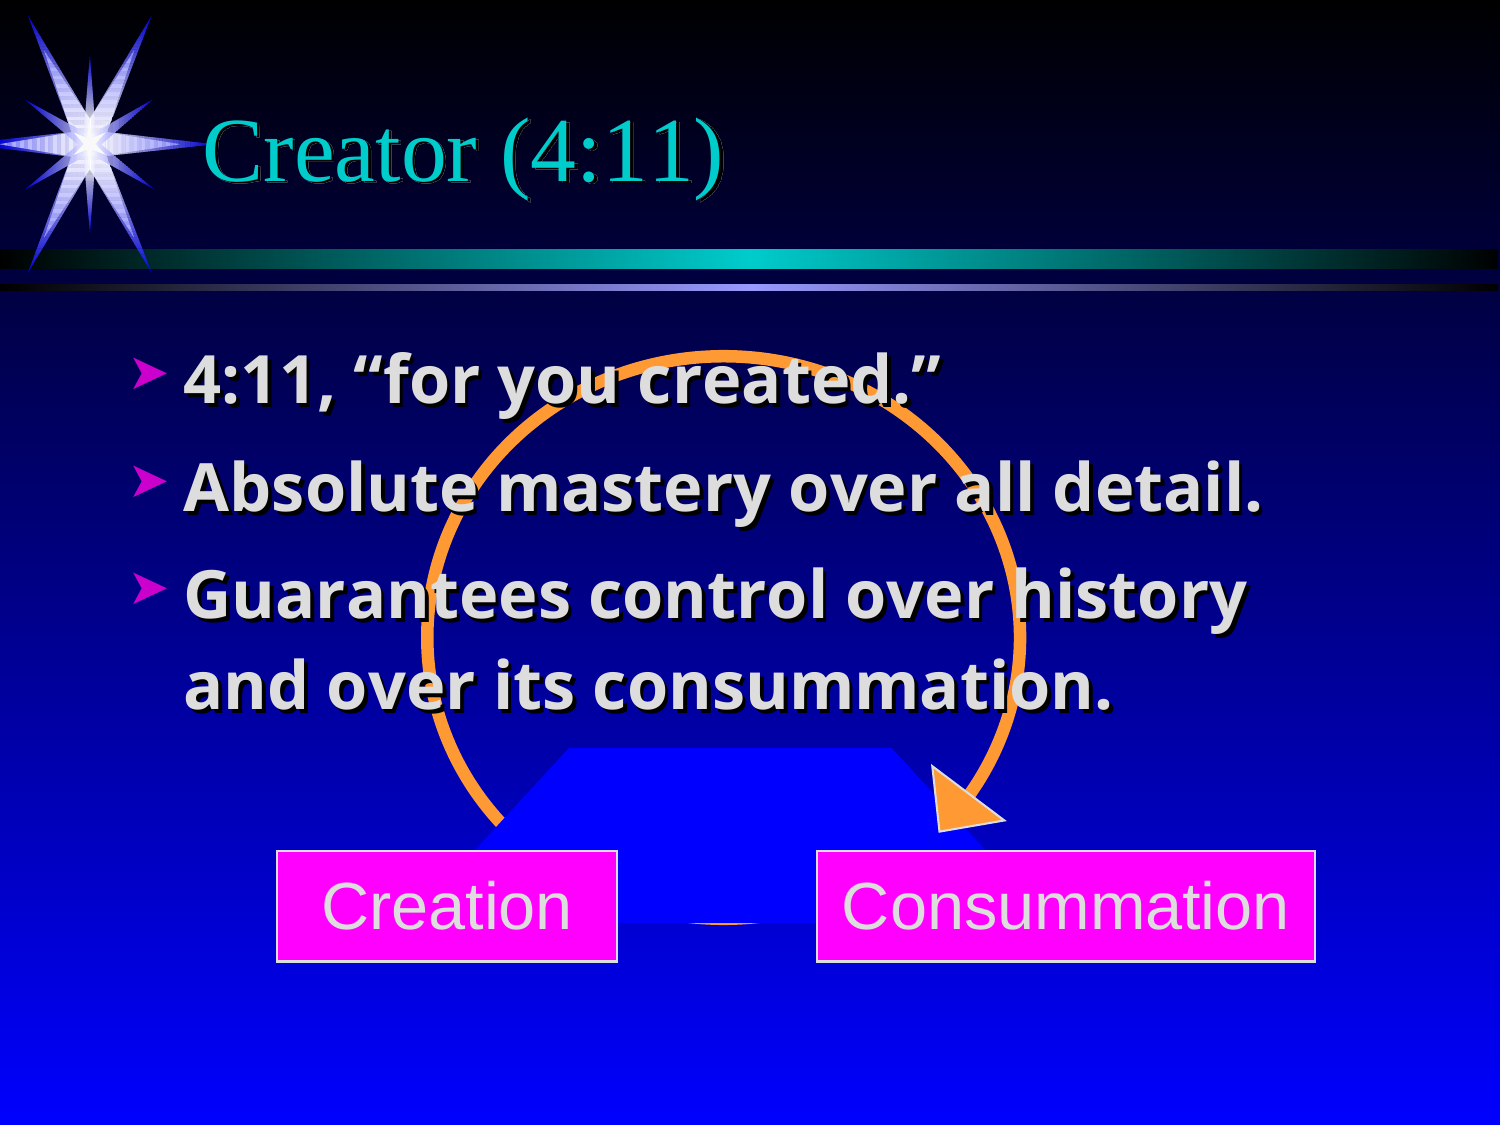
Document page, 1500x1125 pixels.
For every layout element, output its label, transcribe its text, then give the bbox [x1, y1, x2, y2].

text_box Creation [277, 851, 618, 962]
title Creator (4:11) [187, 56, 1463, 244]
list 4:11, “for you created.” Absolute mastery over all detail. Guarantees control over history and over its consummation. [112, 324, 1388, 706]
text_box Consummation [816, 851, 1315, 962]
text_box [474, 747, 1005, 923]
